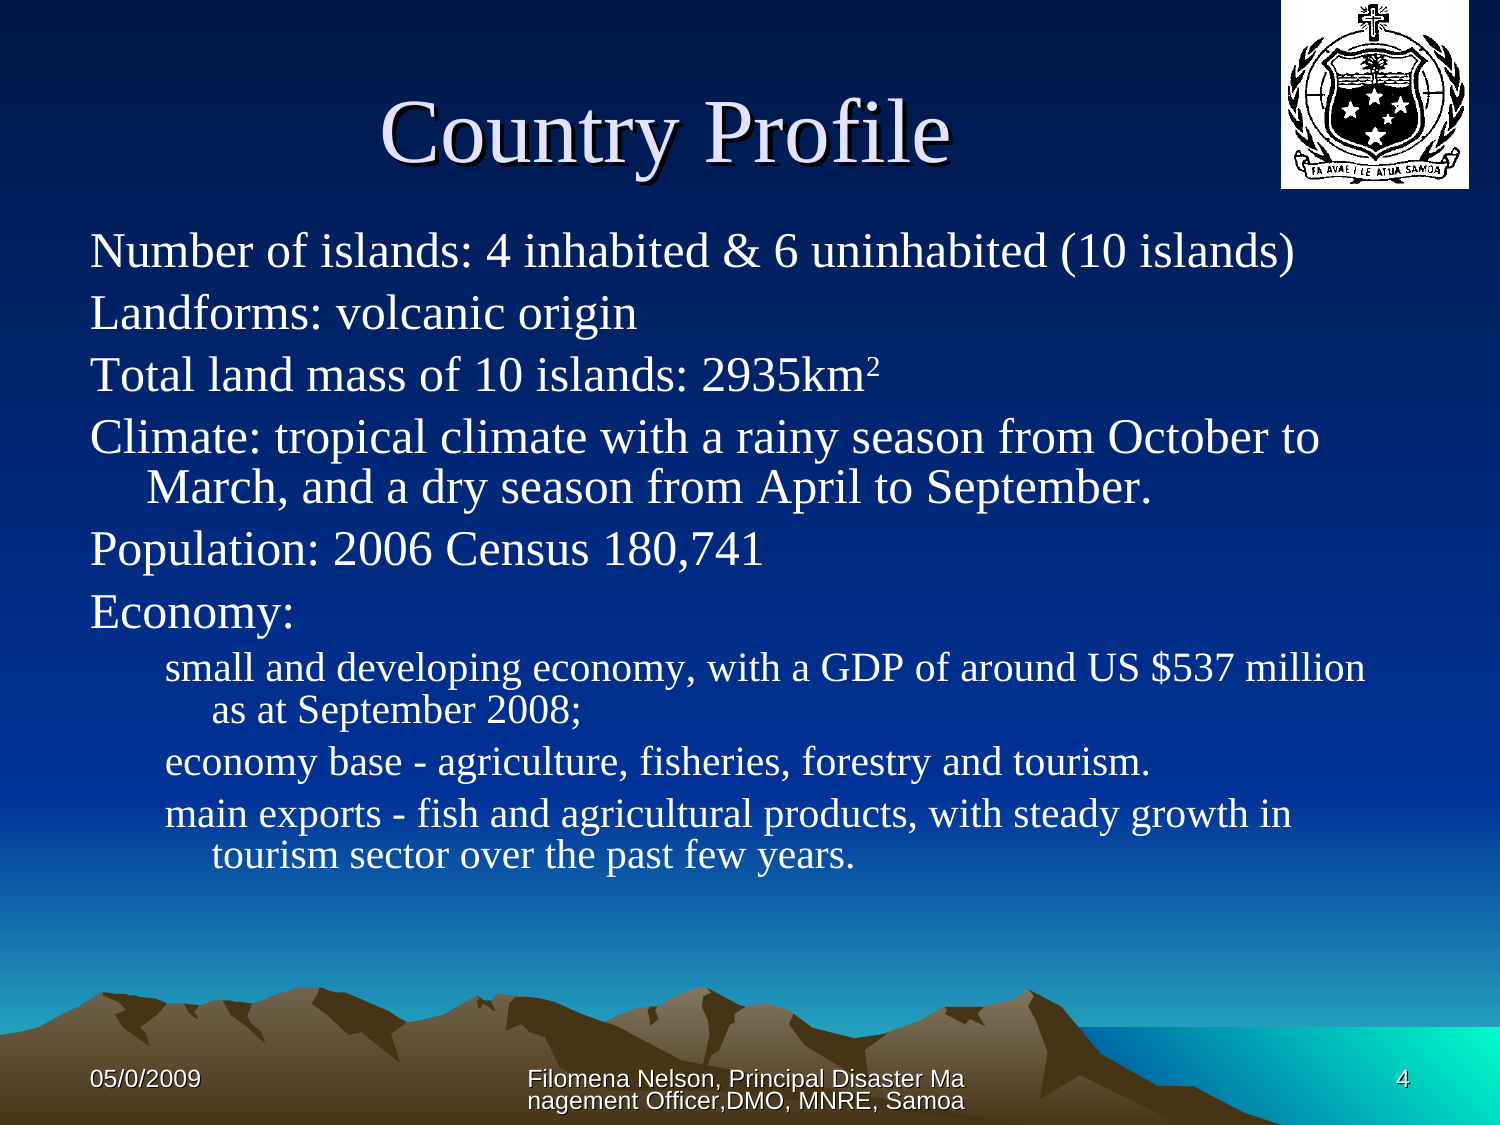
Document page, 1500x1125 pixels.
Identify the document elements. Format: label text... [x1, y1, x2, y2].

list Number of islands: 4 inhabited & 6 uninhabited (10 islands) Landforms: volcanic origin Total land mass of 10 islands: 2935km2 Climate: tropical climate with a rainy season from October to March, and a dry season from April to September. Population: 2006 Census 180,741 Economy: small and developing economy, with a GDP of around US $537 million as at September 2008; economy base - agriculture, fisheries, forestry and tourism. main exports - fish and agricultural products, with steady growth in tourism sector over the past few years. [75, 219, 1426, 1000]
title Country Profile [74, 37, 1258, 225]
picture [1281, 0, 1469, 190]
